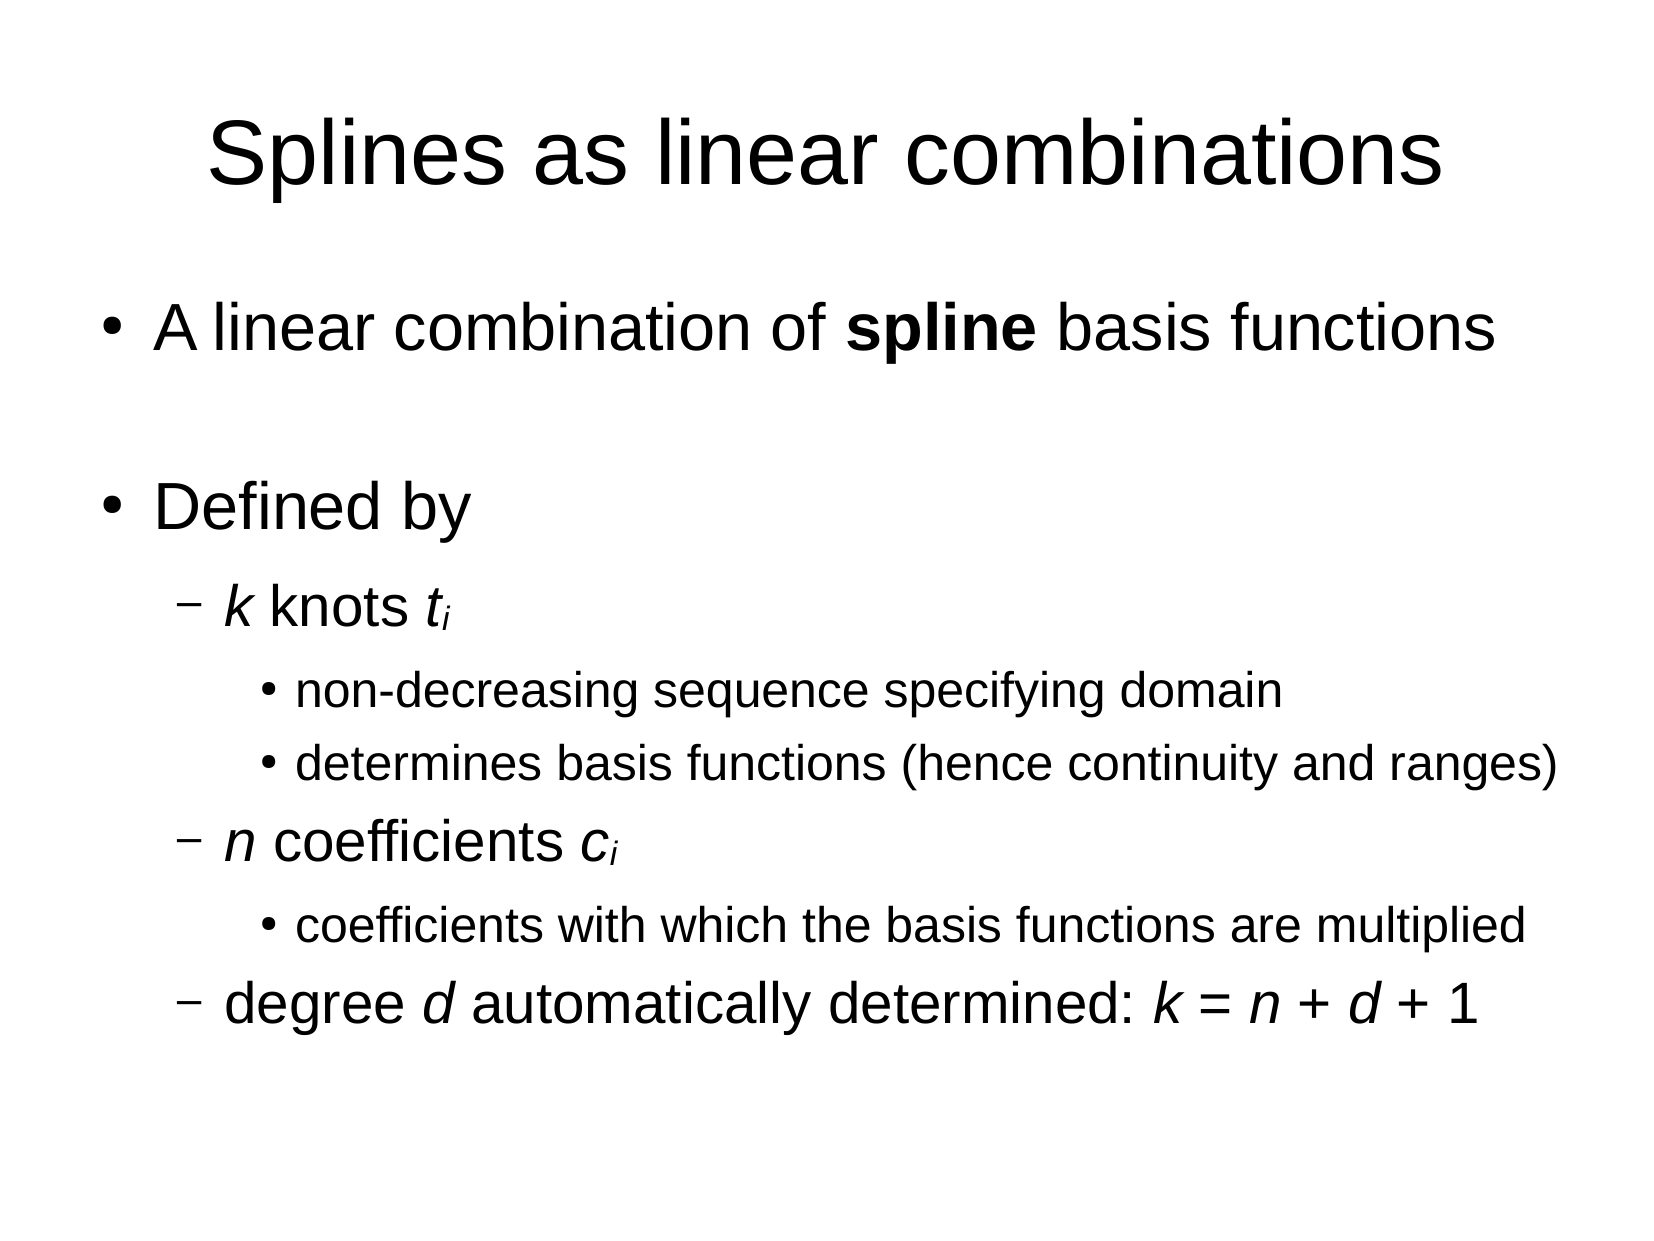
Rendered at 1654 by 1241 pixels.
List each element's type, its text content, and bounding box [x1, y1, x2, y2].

list A linear combination of spline basis functions Defined by k knots ti non-decreasing sequence specifying domain determines basis functions (hence continuity and ranges) n coefficients ci coefficients with which the basis functions are multiplied degree d automatically determined: k = n + d + 1 [82, 290, 1571, 1145]
title Splines as linear combinations [82, 49, 1571, 257]
